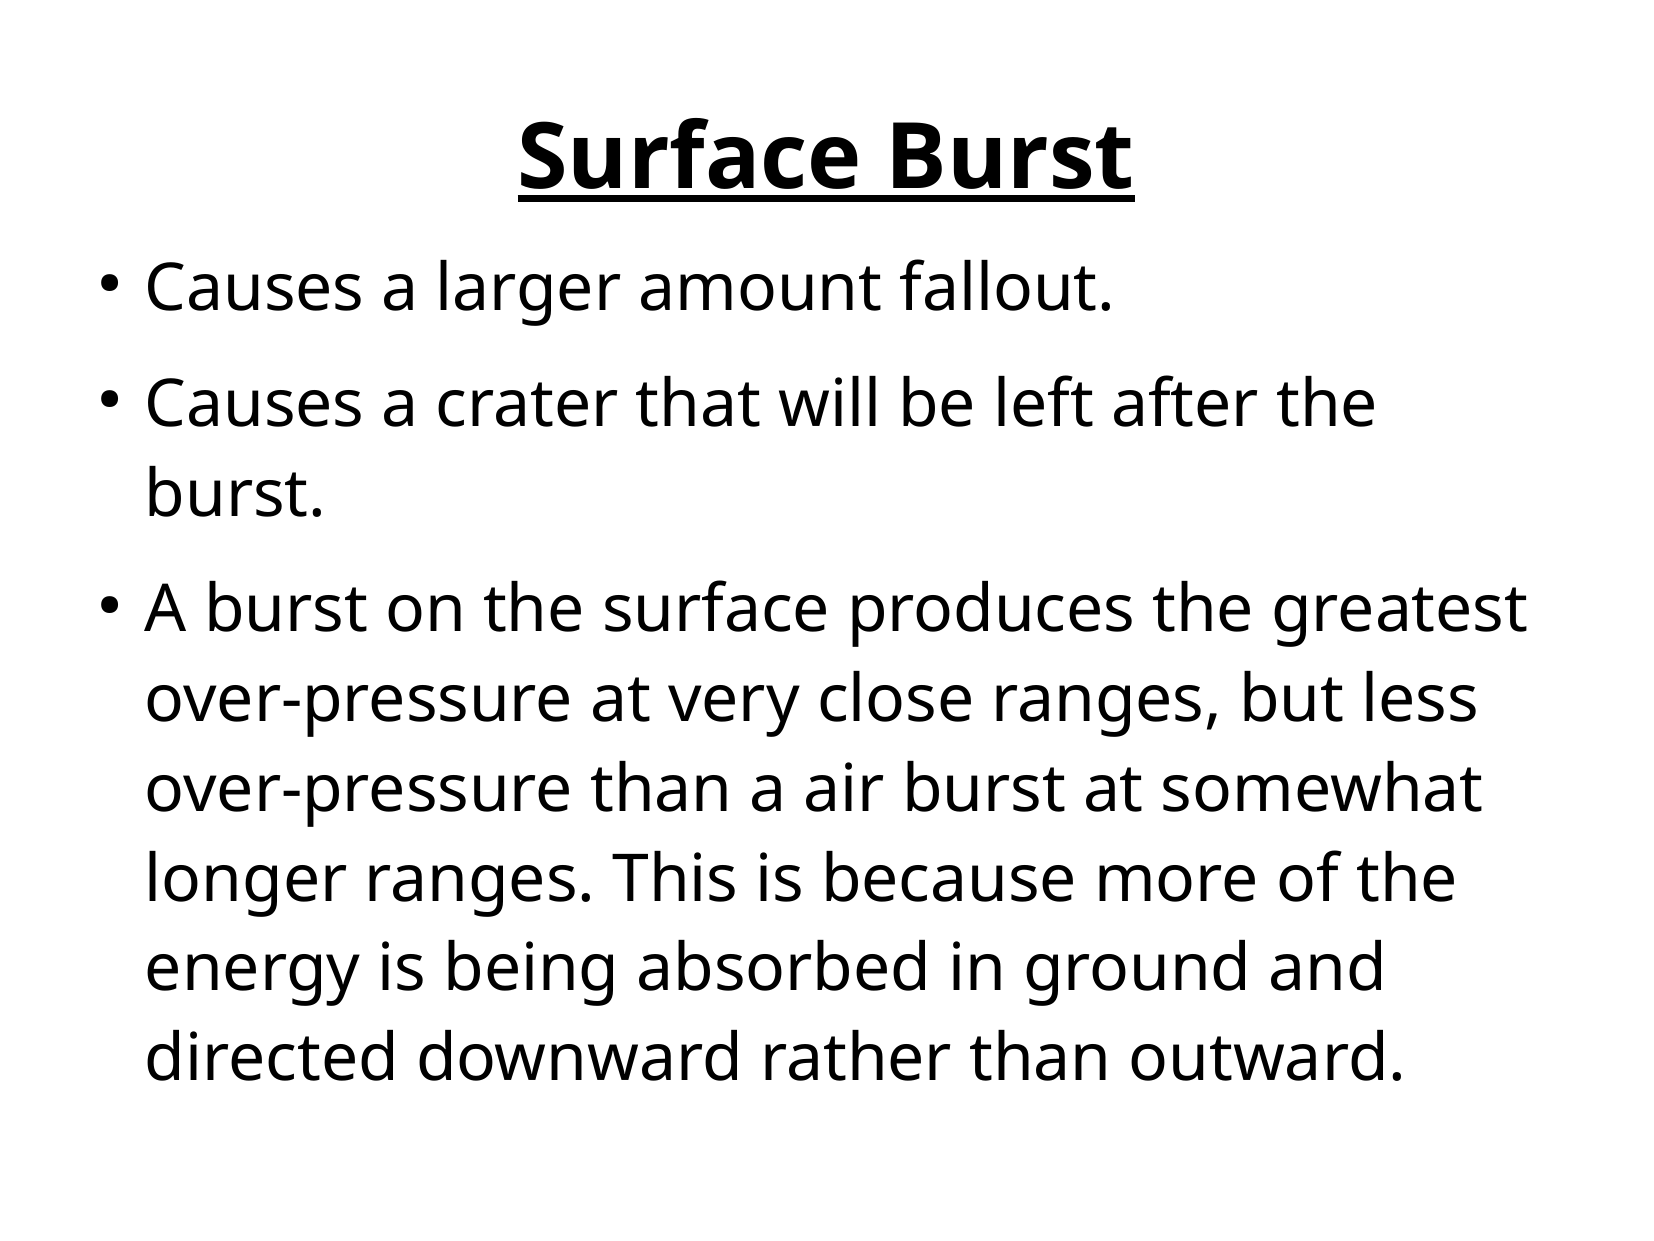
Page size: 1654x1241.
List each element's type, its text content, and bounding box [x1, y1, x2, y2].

list Causes a larger amount fallout. Causes a crater that will be left after the burst. A burst on the surface produces the greatest over-pressure at very close ranges, but less over-pressure than a air burst at somewhat longer ranges. This is because more of the energy is being absorbed in ground and directed downward rather than outward. [82, 240, 1571, 1171]
title Surface Burst [82, 49, 1571, 240]
